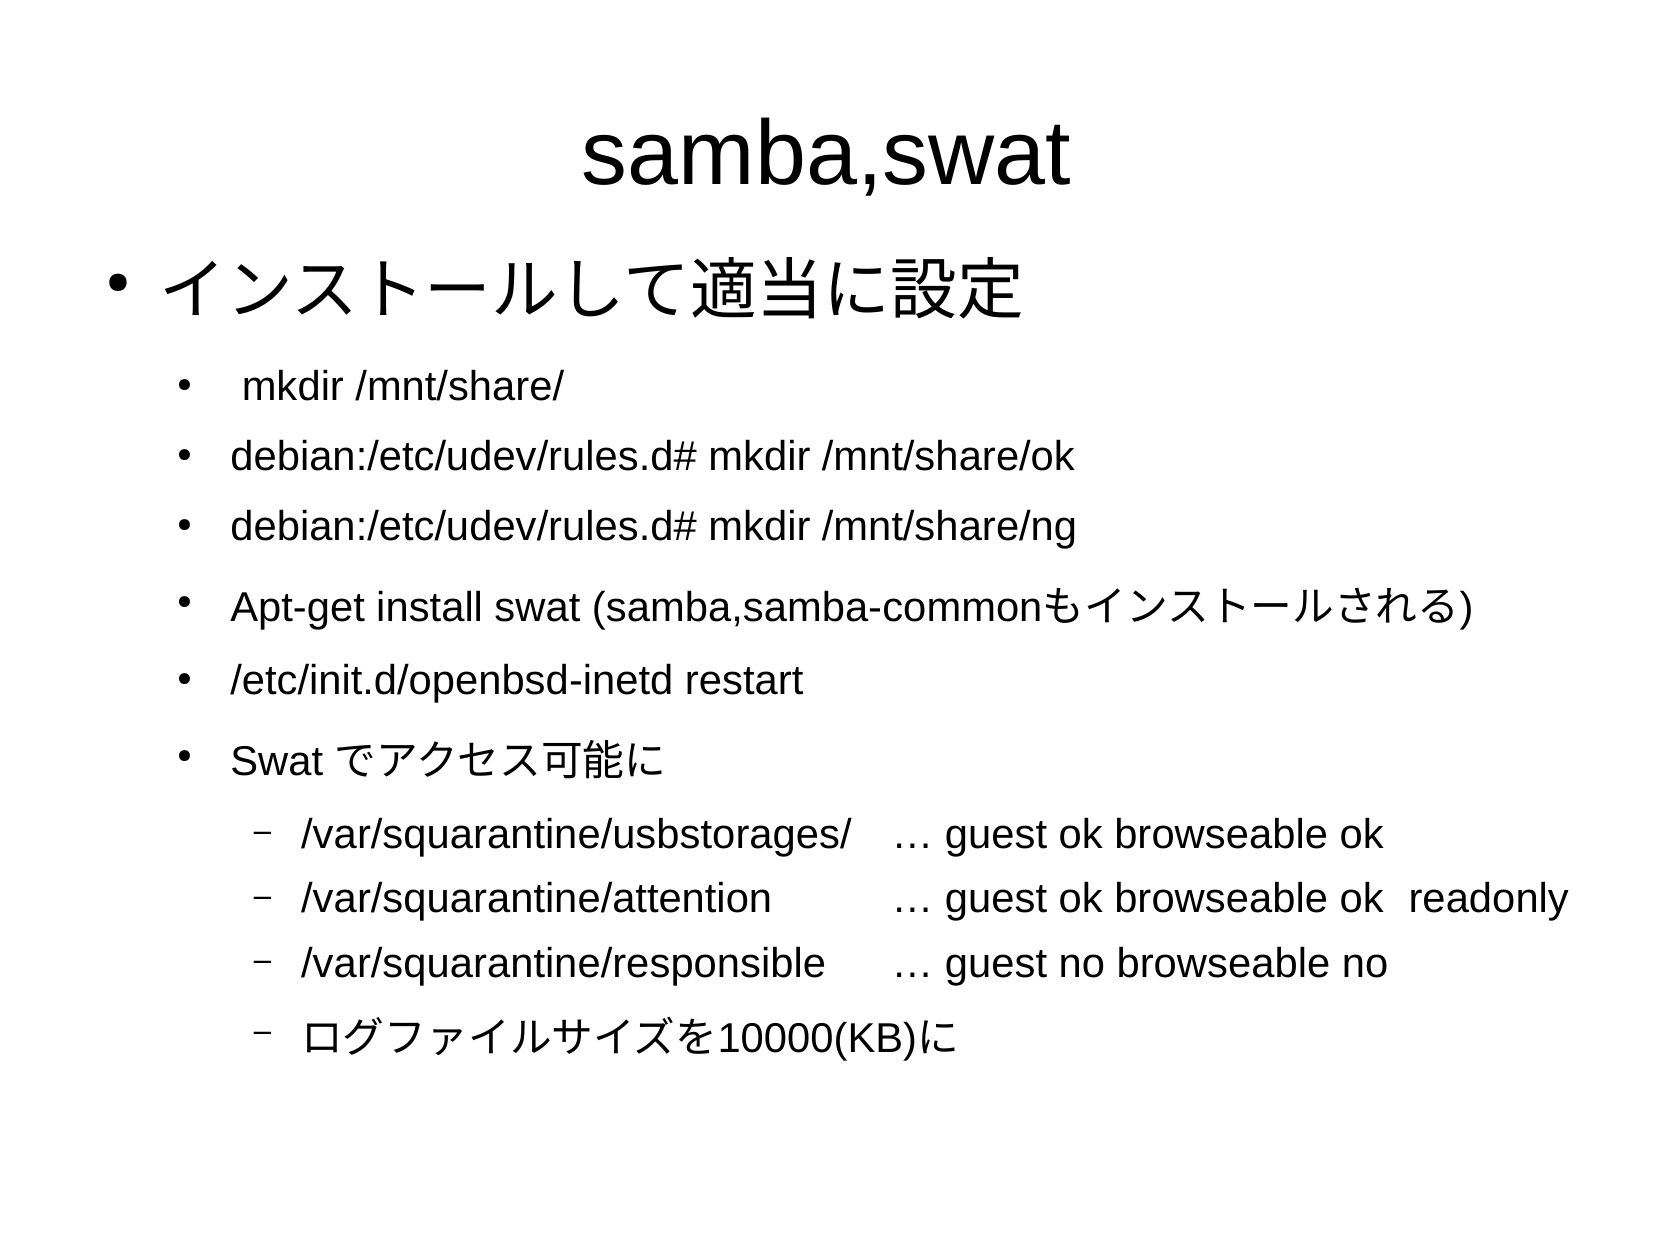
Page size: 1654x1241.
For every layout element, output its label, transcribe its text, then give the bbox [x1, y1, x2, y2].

title samba,swat [82, 56, 1571, 250]
list インストールして適当に設定 mkdir /mnt/share/ debian:/etc/udev/rules.d# mkdir /mnt/share/ok debian:/etc/udev/rules.d# mkdir /mnt/share/ng Apt-get install swat (samba,samba-commonもインストールされる) /etc/init.d/openbsd-inetd restart Swat でアクセス可能に /var/squarantine/usbstorages/ … guest ok browseable ok /var/squarantine/attention … guest ok browseable ok readonly /var/squarantine/responsible … guest no browseable no ログファイルサイズを10000(KB)に [88, 236, 1577, 993]
